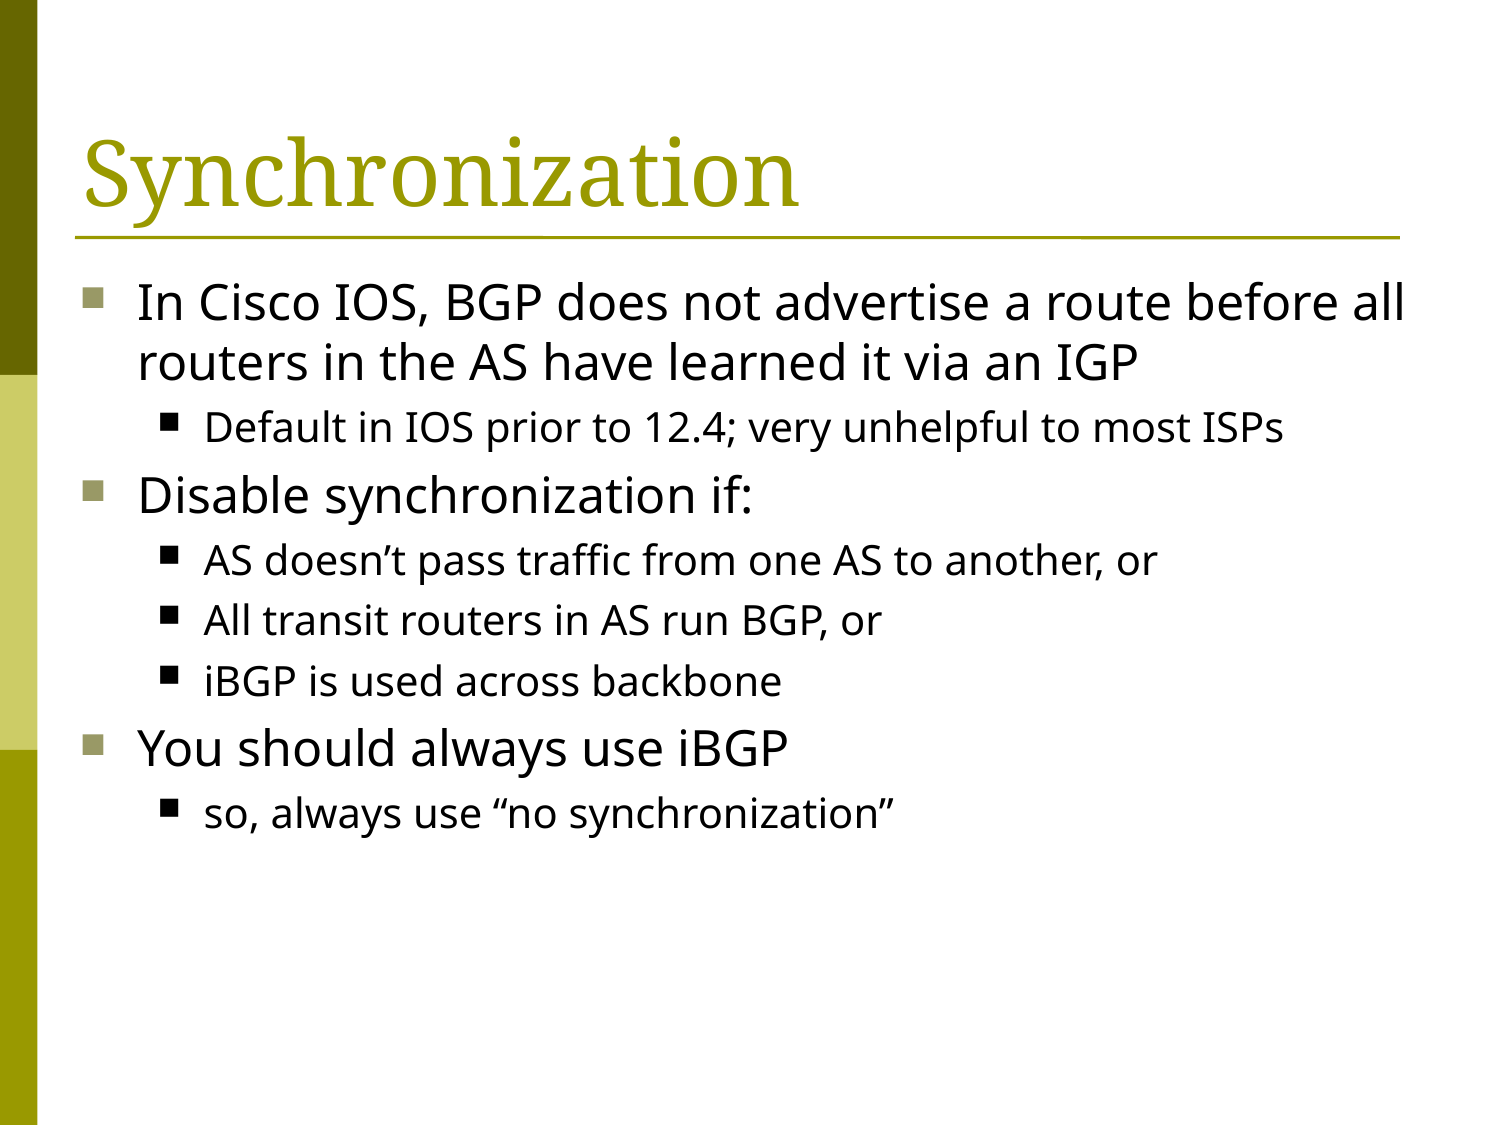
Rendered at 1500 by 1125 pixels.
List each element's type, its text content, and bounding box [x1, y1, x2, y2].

title Synchronization [75, 45, 1425, 233]
subtitle In Cisco IOS, BGP does not advertise a route before all routers in the AS have learned it via an IGP Default in IOS prior to 12.4; very unhelpful to most ISPs Disable synchronization if: AS doesn’t pass traffic from one AS to another, or All transit routers in AS run BGP, or iBGP is used across backbone You should always use iBGP so, always use “no synchronization” [75, 262, 1425, 1006]
